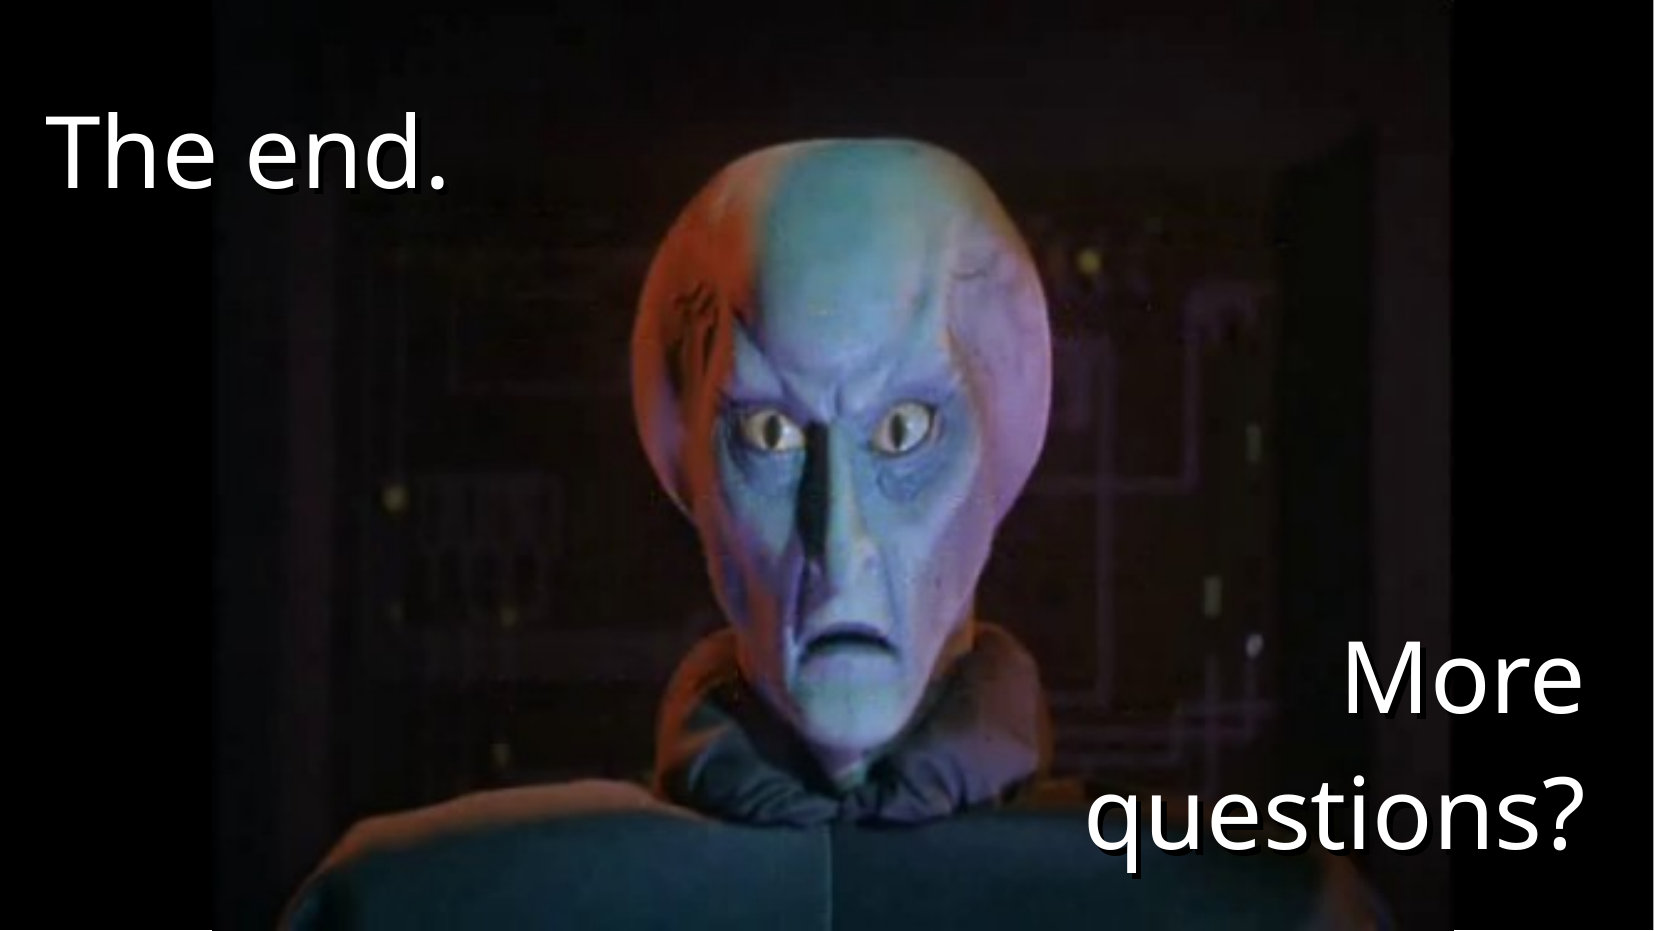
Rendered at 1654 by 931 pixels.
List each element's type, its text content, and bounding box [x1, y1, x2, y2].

text_box The end. [30, 74, 847, 236]
text_box More questions? [784, 599, 1602, 869]
picture [212, 0, 1454, 931]
